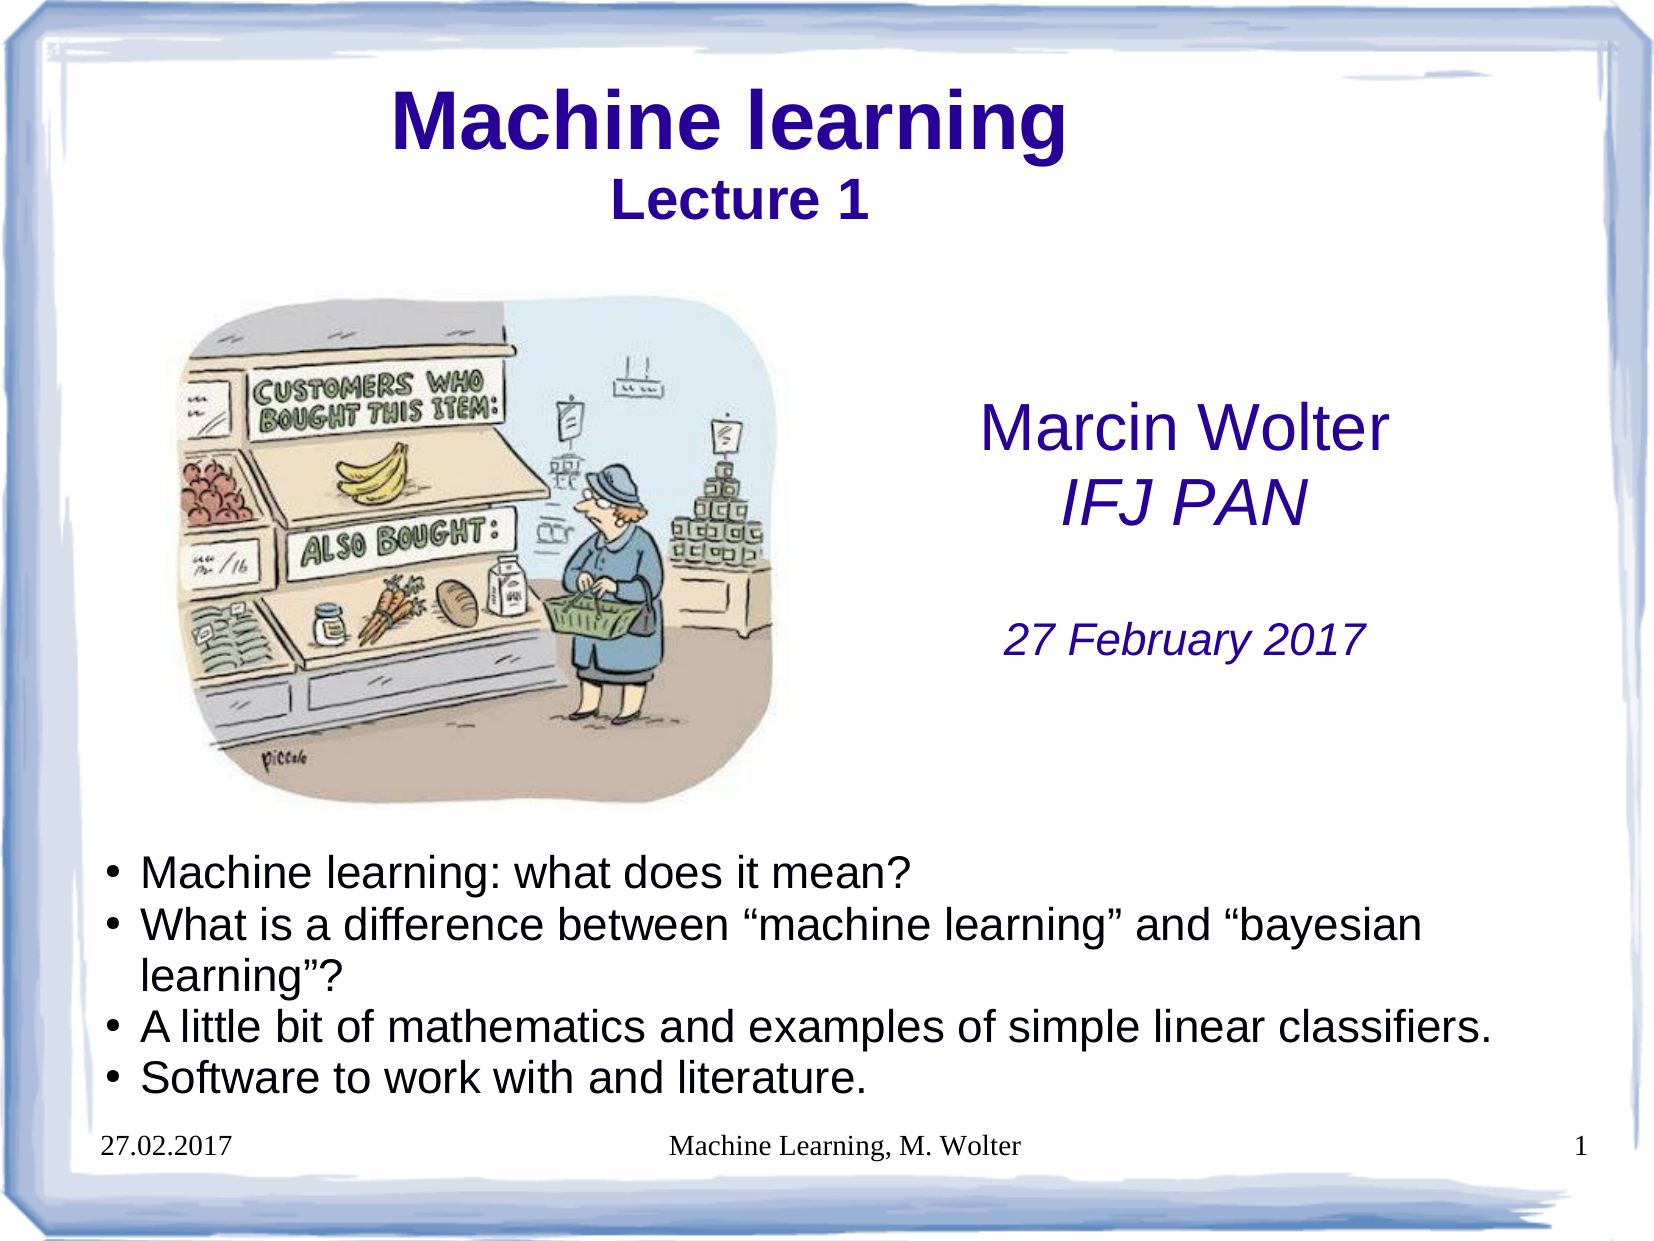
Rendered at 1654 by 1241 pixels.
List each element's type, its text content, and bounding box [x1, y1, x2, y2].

text_box Machine learning: what does it mean? What is a difference between “machine learning” and “bayesian learning”? A little bit of mathematics and examples of simple linear classifiers. Software to work with and literature. [90, 840, 1621, 1141]
title Machine learning Lecture 1 [82, 49, 1250, 257]
picture [0, 0, 1654, 1241]
subtitle Marcin Wolter IFJ PAN 27 February 2017 [790, 290, 1591, 766]
